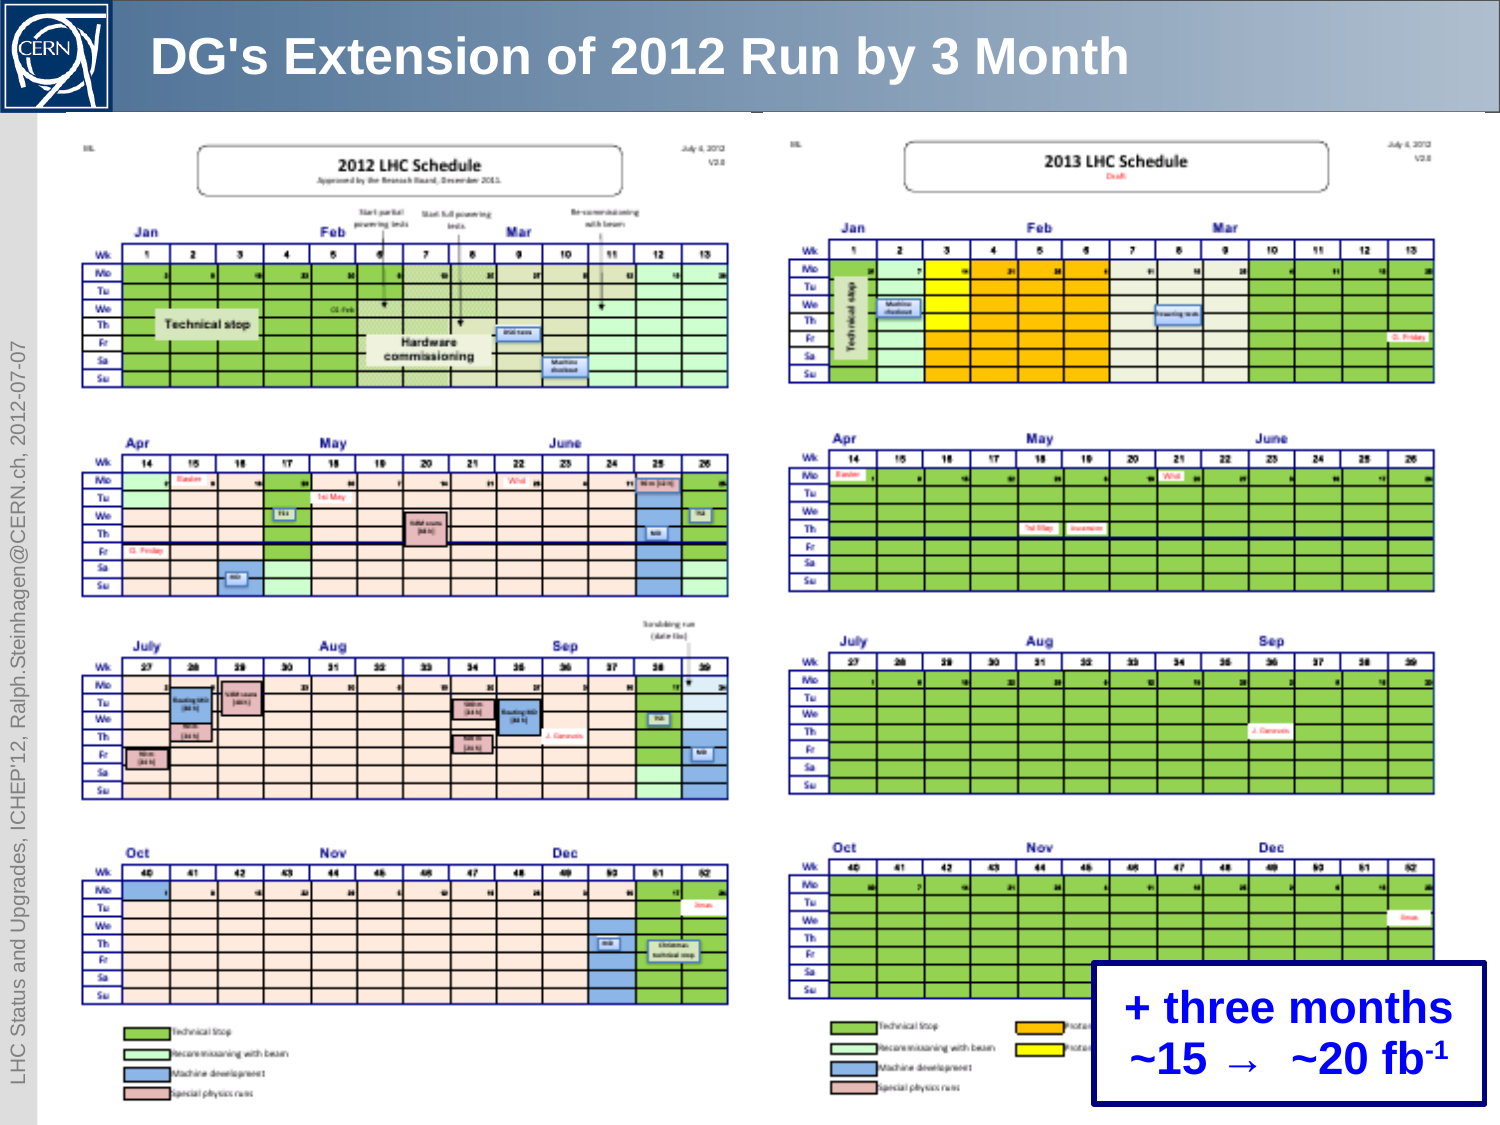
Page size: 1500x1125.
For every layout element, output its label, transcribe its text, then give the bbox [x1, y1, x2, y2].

picture [0, 0, 751, 1125]
picture [763, 112, 1485, 1125]
title DG's Extension of 2012 Run by 3 Month [150, 0, 1201, 113]
text_box + three months ~15 → ~20 fb-1 [1093, 963, 1485, 1104]
